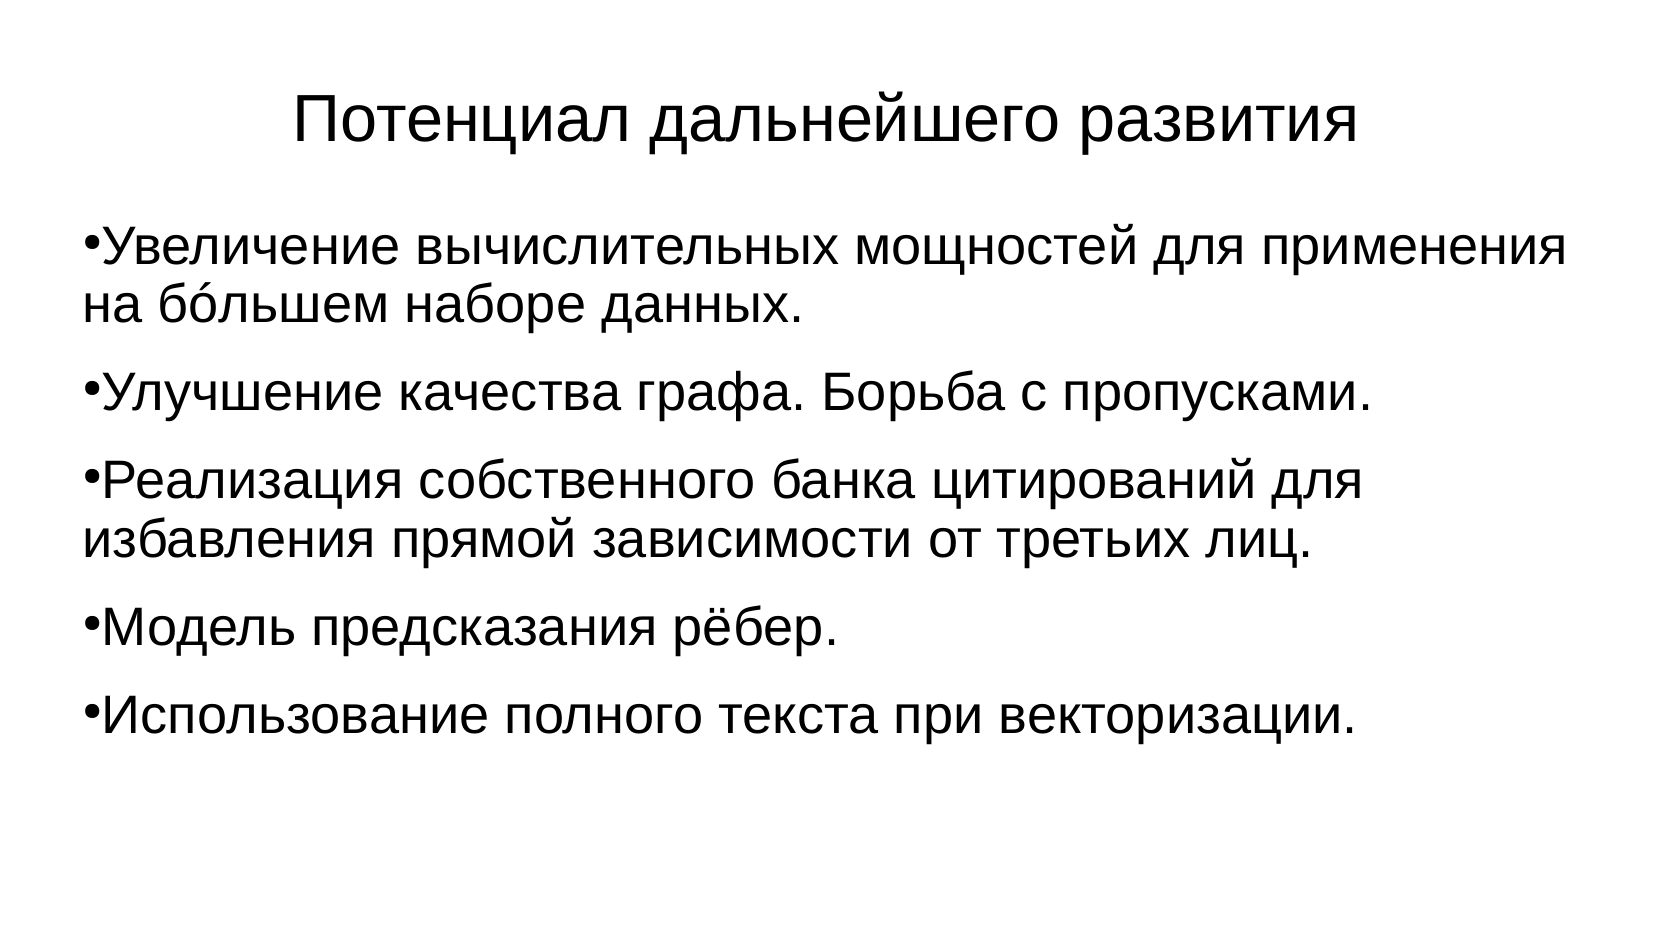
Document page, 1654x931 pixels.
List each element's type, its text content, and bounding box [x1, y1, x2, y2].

list Увеличение вычислительных мощностей для применения на бóльшем наборе данных. Улучшение качества графа. Борьба с пропусками. Реализация собственного банка цитирований для избавления прямой зависимости от третьих лиц. Модель предсказания рёбер. Использование полного текста при векторизации. [82, 217, 1571, 758]
title Потенциал дальнейшего развития [82, 37, 1571, 193]
